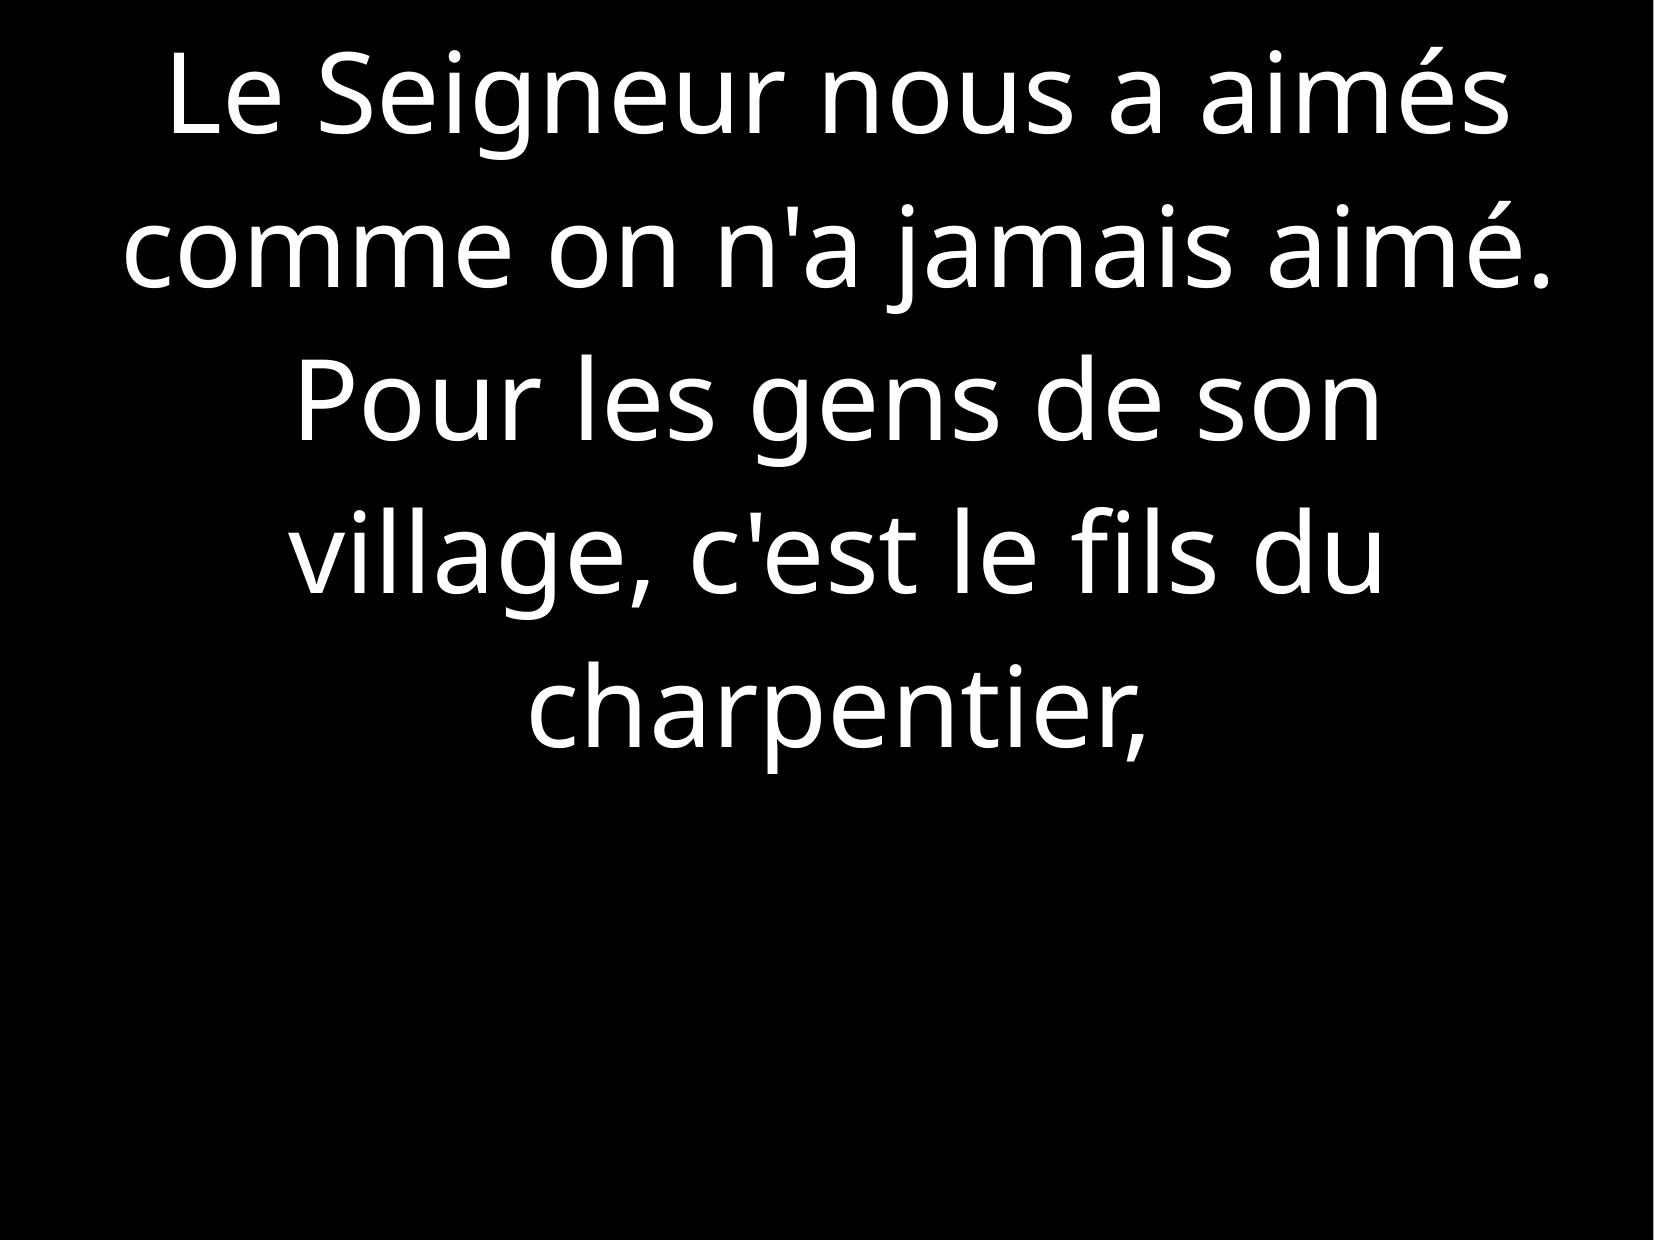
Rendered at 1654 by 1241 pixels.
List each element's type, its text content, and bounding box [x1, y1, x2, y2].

list Le Seigneur nous a aimés comme on n'a jamais aimé. Pour les gens de son village, c'est le fils du charpentier, [95, 13, 1584, 1103]
